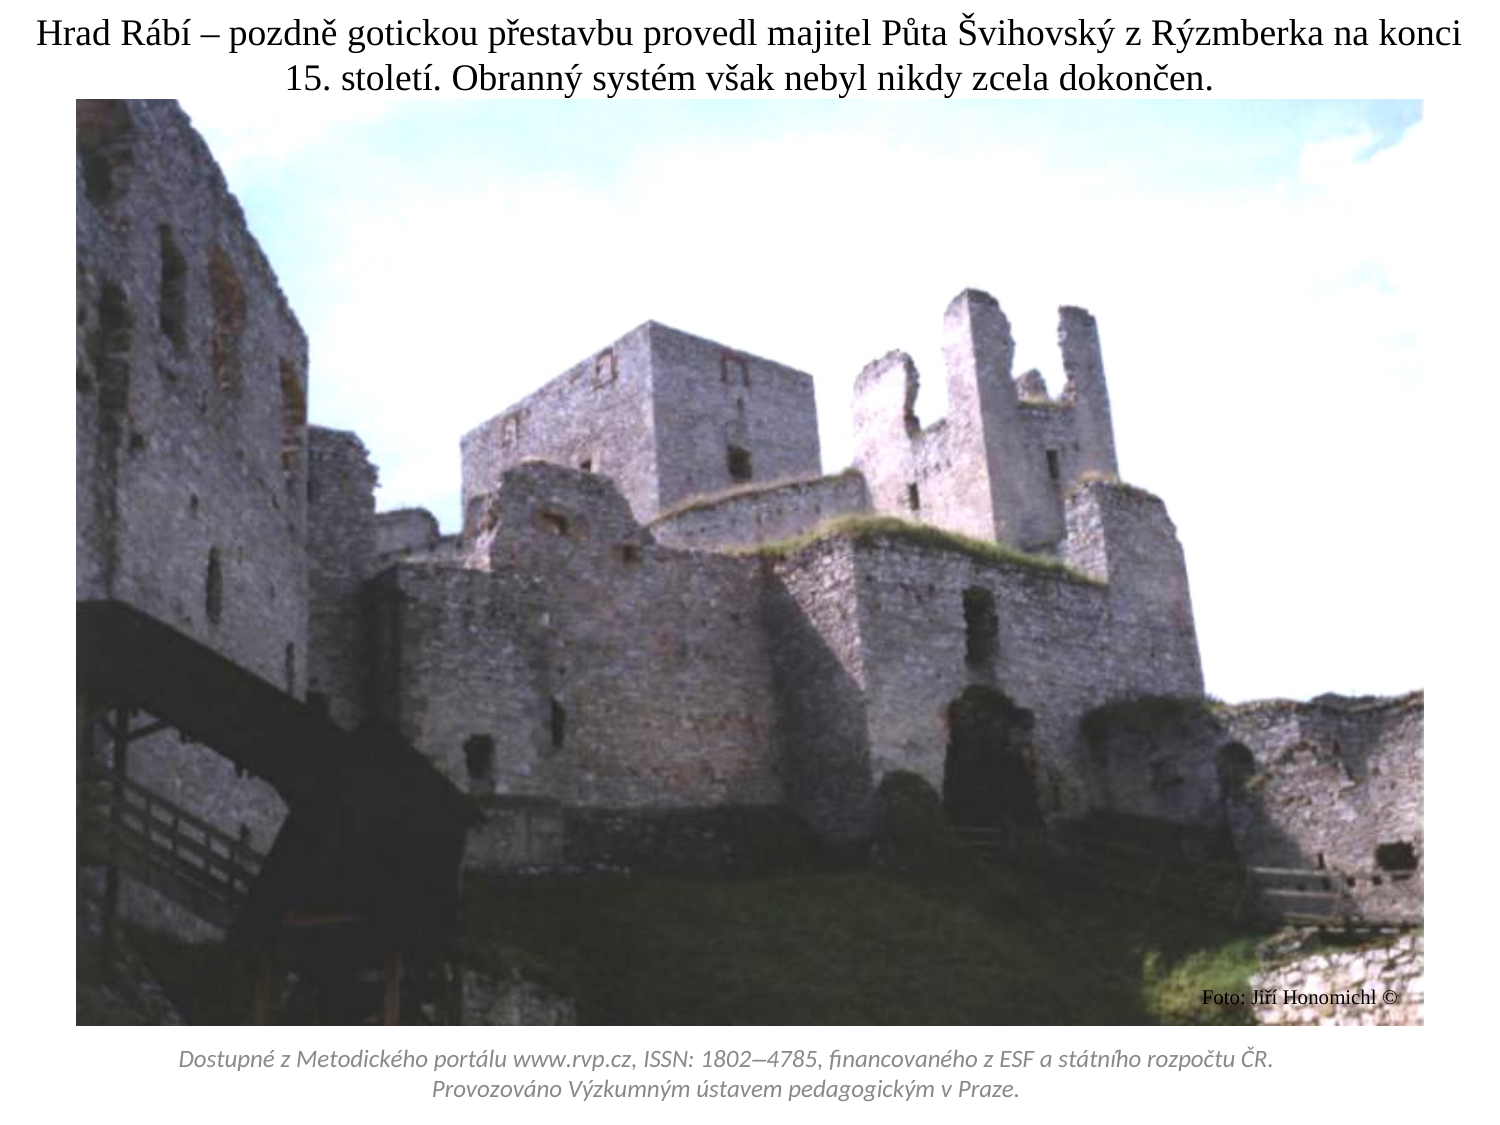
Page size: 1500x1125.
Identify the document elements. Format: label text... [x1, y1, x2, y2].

text_box Dostupné z Metodického portálu www.rvp.cz, ISSN: 1802–4785, financovaného z ESF a státního rozpočtu ČR. Provozováno Výzkumným ústavem pedagogickým v Praze. [105, 1042, 1348, 1103]
text_box Foto: Jiří Honomichl © [1187, 975, 1419, 1017]
text_box Hrad Rábí – pozdně gotickou přestavbu provedl majitel Půta Švihovský z Rýzmberka na konci 15. století. Obranný systém však nebyl nikdy zcela dokončen. [0, 0, 1500, 106]
picture [76, 106, 1424, 1026]
